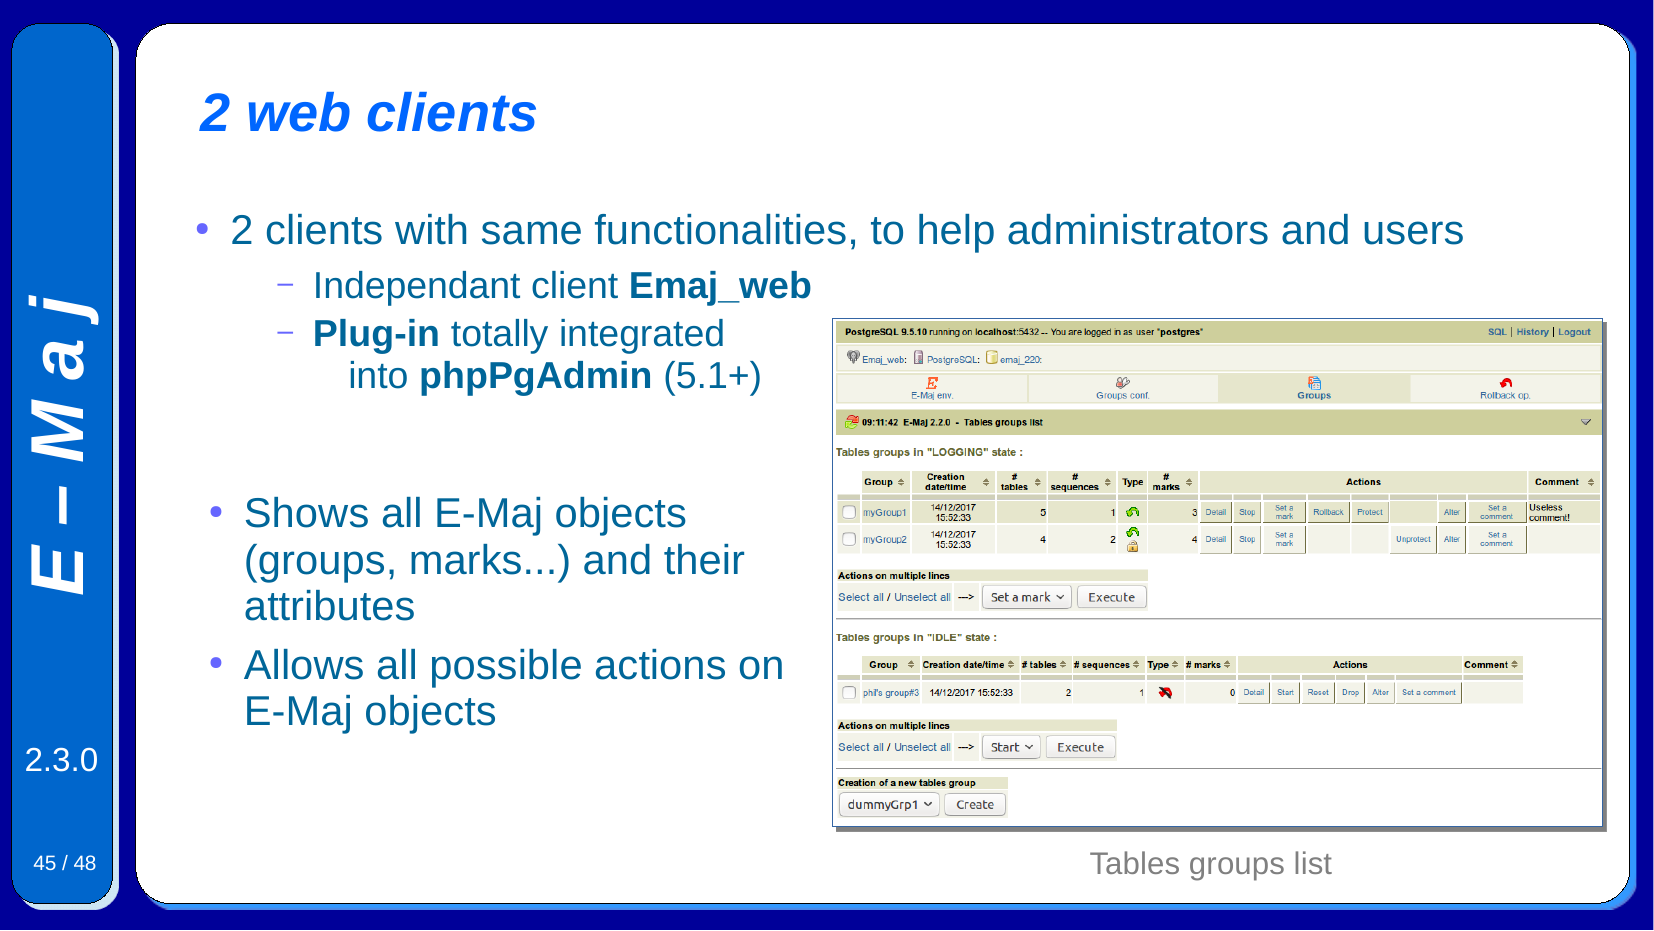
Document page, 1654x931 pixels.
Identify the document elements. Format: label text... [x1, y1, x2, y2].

title 2 web clients [200, 34, 1575, 191]
list 2 clients with same functionalities, to help administrators and users Independant client Emaj_web Plug-in totally integrated into phpPgAdmin (5.1+) [177, 206, 1595, 444]
list Shows all E-Maj objects (groups, marks...) and their attributes Allows all possible actions on E-Maj objects [190, 490, 832, 786]
text_box Tables groups list [1074, 838, 1413, 889]
picture [832, 318, 1603, 827]
